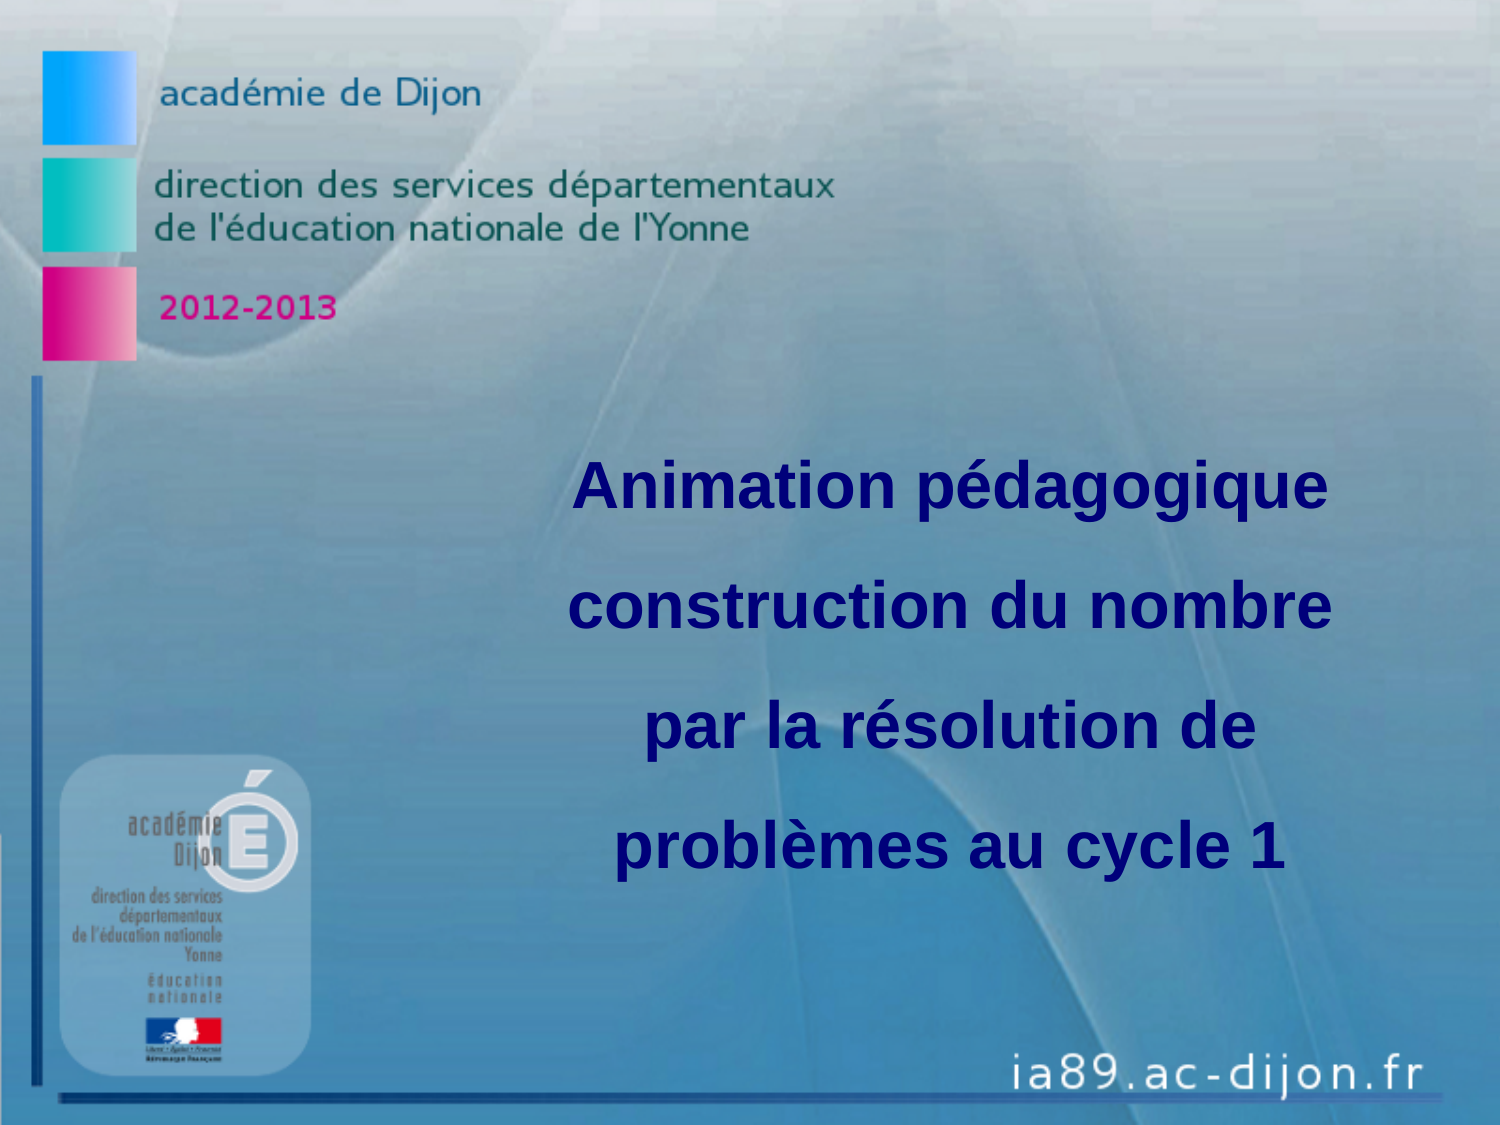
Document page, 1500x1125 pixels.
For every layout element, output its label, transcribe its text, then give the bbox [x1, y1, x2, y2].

picture [0, 0, 1500, 1125]
title Animation pédagogique construction du nombre par la résolution de problèmes au cycle 1 [513, 394, 1388, 637]
text_box [513, 637, 1388, 926]
